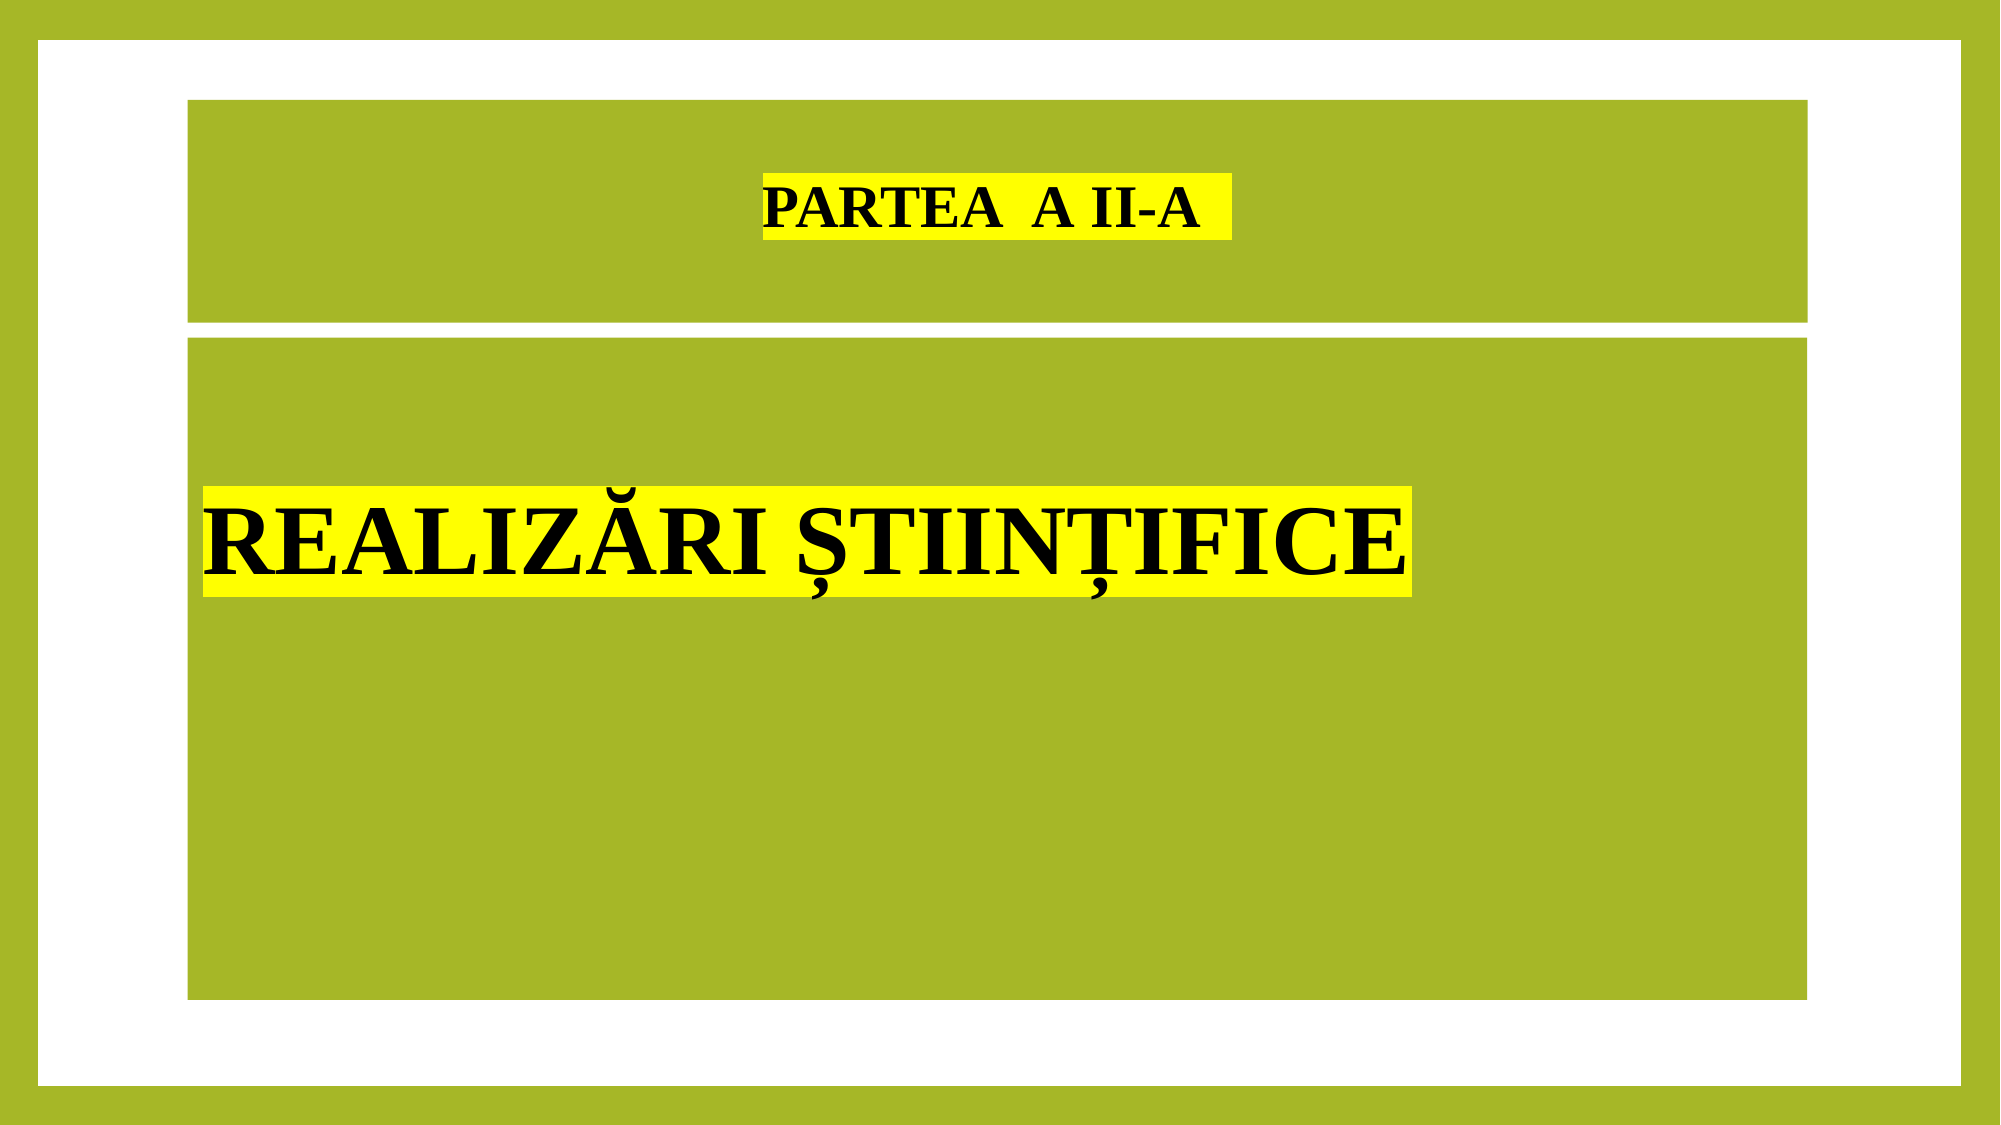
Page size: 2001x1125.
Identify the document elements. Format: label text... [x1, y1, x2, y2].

title PARTEA A II-A [187, 99, 1808, 323]
list REALIZĂRI ȘTIINȚIFICE [187, 337, 1808, 1000]
